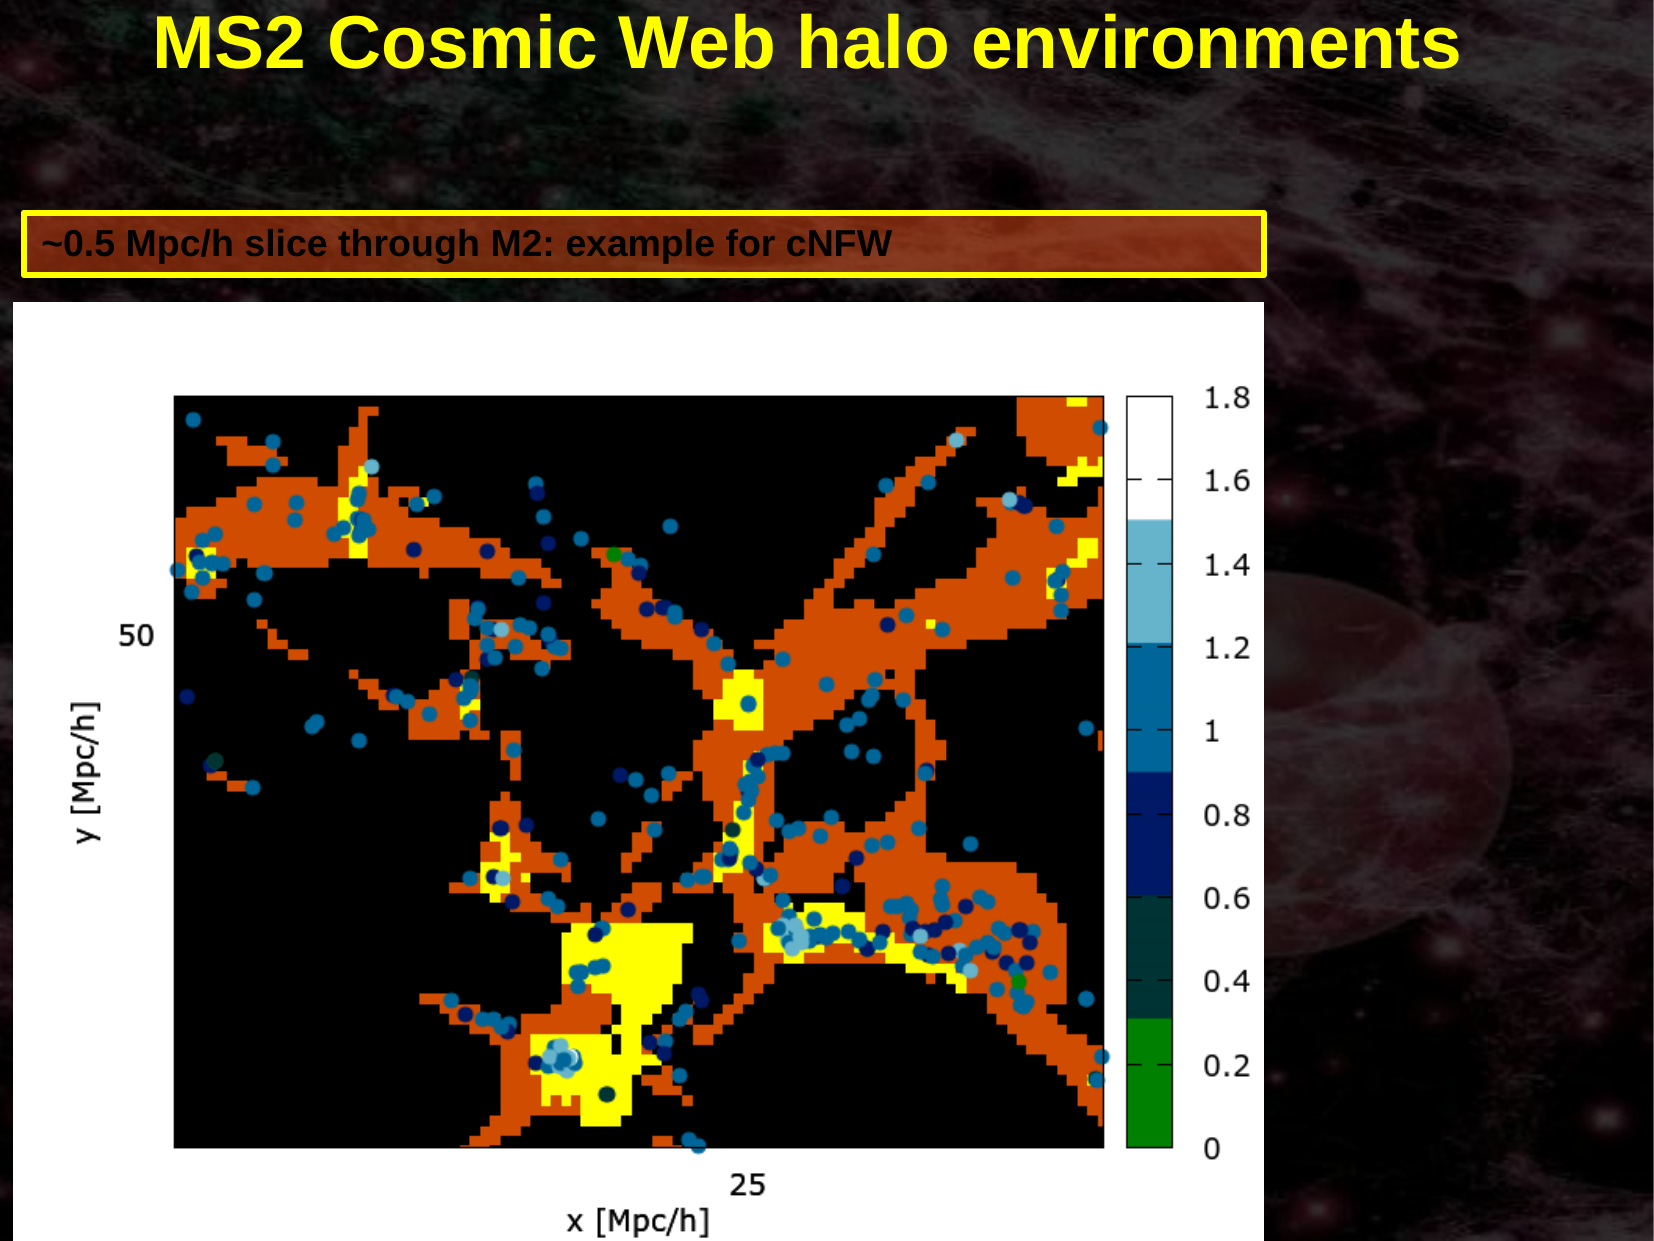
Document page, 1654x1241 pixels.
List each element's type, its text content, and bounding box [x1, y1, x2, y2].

text_box ~0.5 Mpc/h slice through M2: example for cNFW [23, 212, 1264, 276]
picture [0, 0, 1654, 1241]
title MS2 Cosmic Web halo environments [118, 0, 1498, 85]
